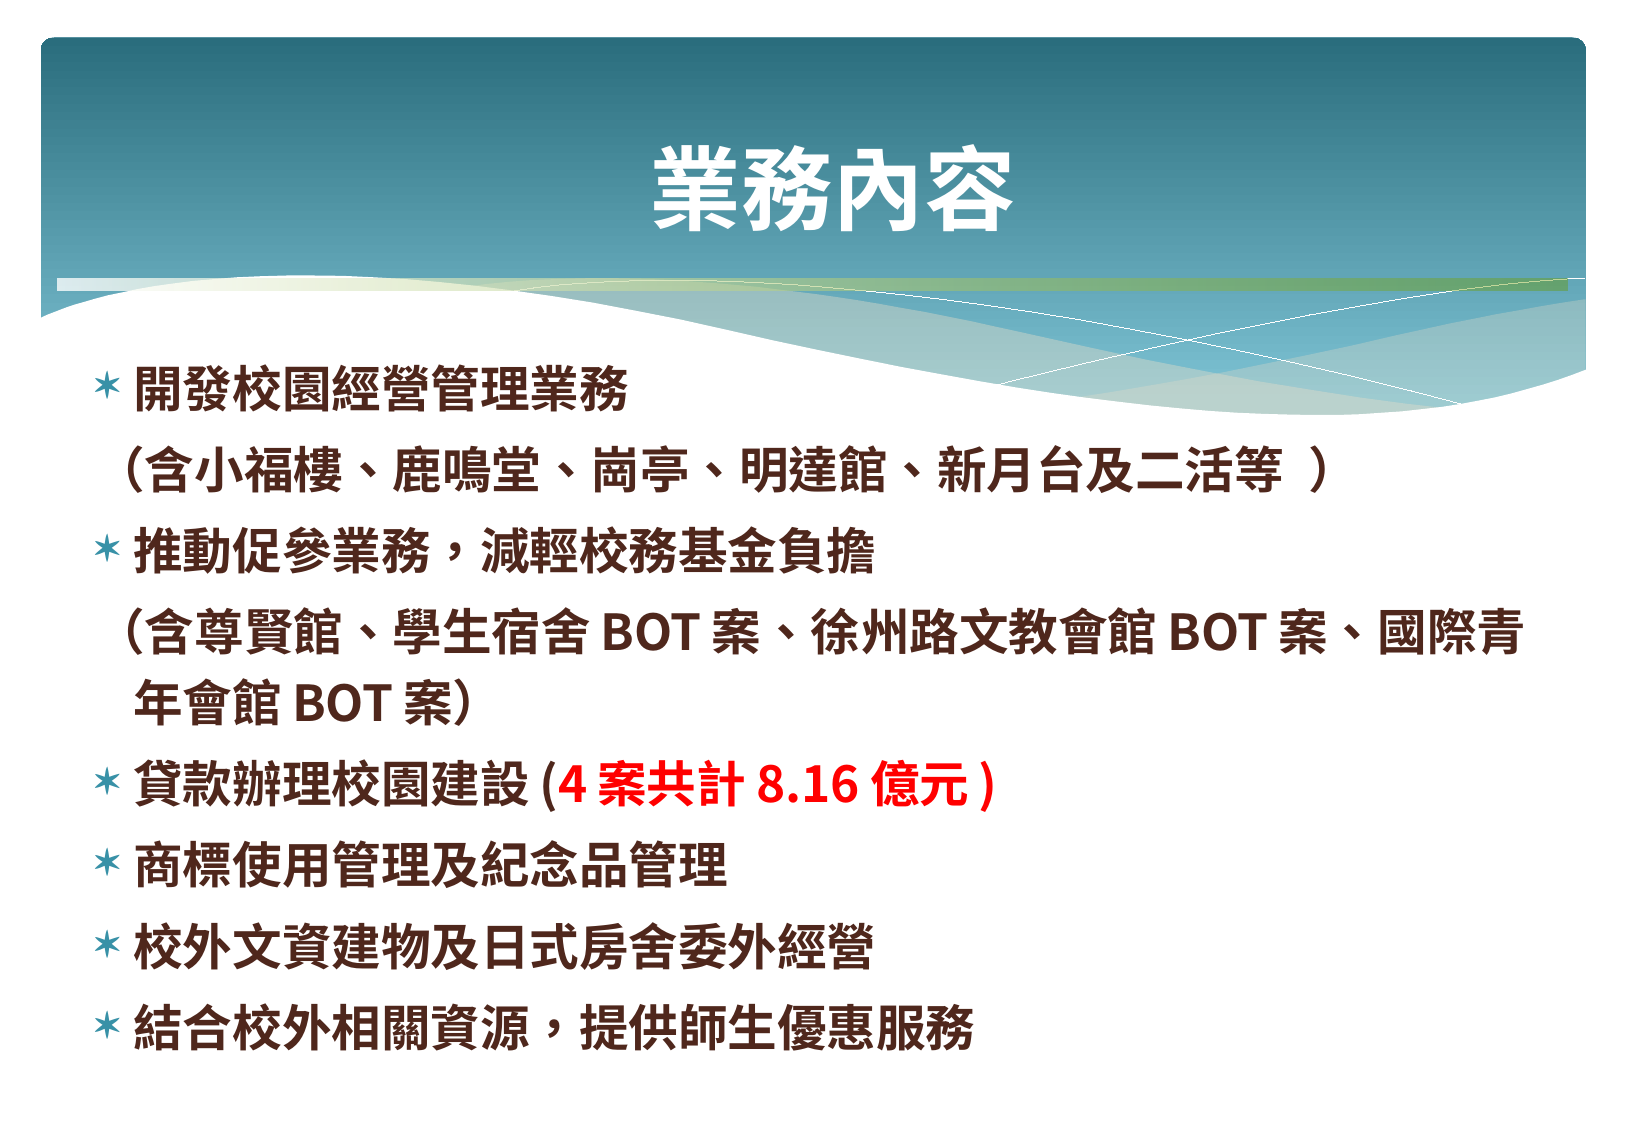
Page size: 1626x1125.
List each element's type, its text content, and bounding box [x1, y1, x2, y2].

title 業務內容 [186, 113, 1480, 261]
list 開發校園經營管理業務 （含小福樓、鹿鳴堂、崗亭、明達館、新月台及二活等 ） 推動促參業務，減輕校務基金負擔 （含尊賢館、學生宿舍BOT案、徐州路文教會館BOT案、國際青年會館BOT案） 貸款辦理校園建設(4案共計8.16億元) 商標使用管理及紀念品管理 校外文資建物及日式房舍委外經營 結合校外相關資源，提供師生優惠服務 [80, 338, 1545, 1071]
